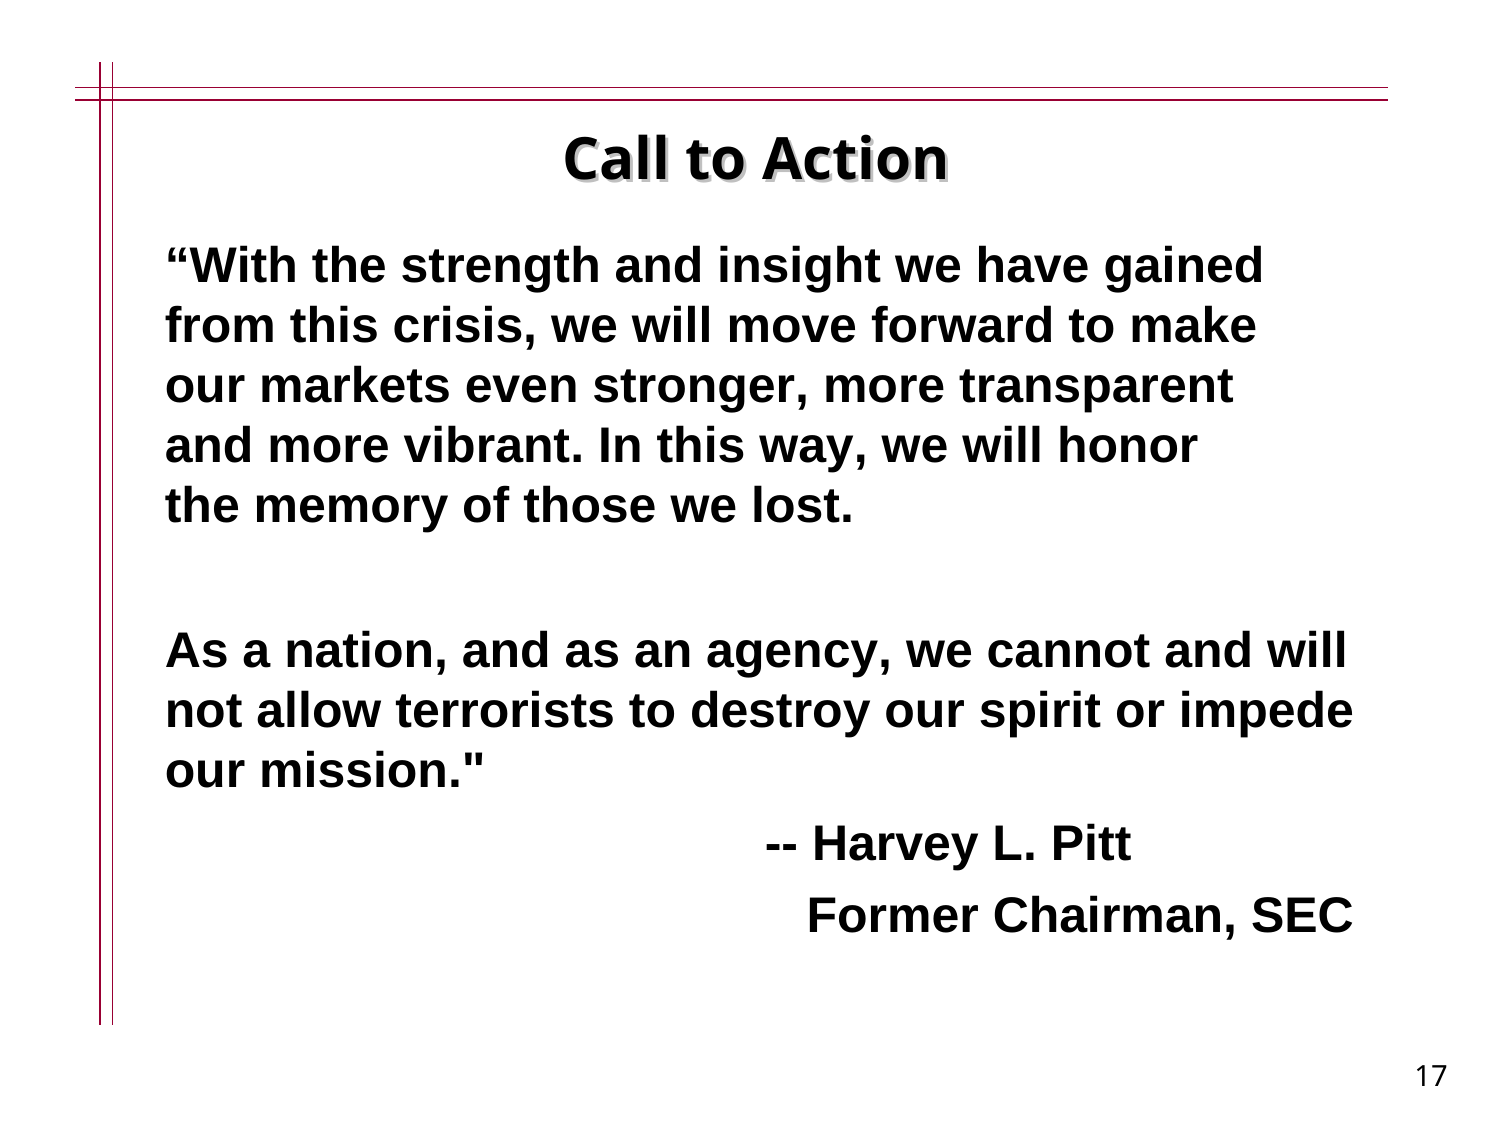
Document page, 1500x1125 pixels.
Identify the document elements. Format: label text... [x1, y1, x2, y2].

text_box “With the strength and insight we have gained from this crisis, we will move forward to make our markets even stronger, more transparent and more vibrant. In this way, we will honor the memory of those we lost. As a nation, and as an agency, we cannot and will not allow terrorists to destroy our spirit or impede our mission." -- Harvey L. Pitt Former Chairman, SEC [149, 224, 1388, 951]
title Call to Action [162, 112, 1351, 201]
